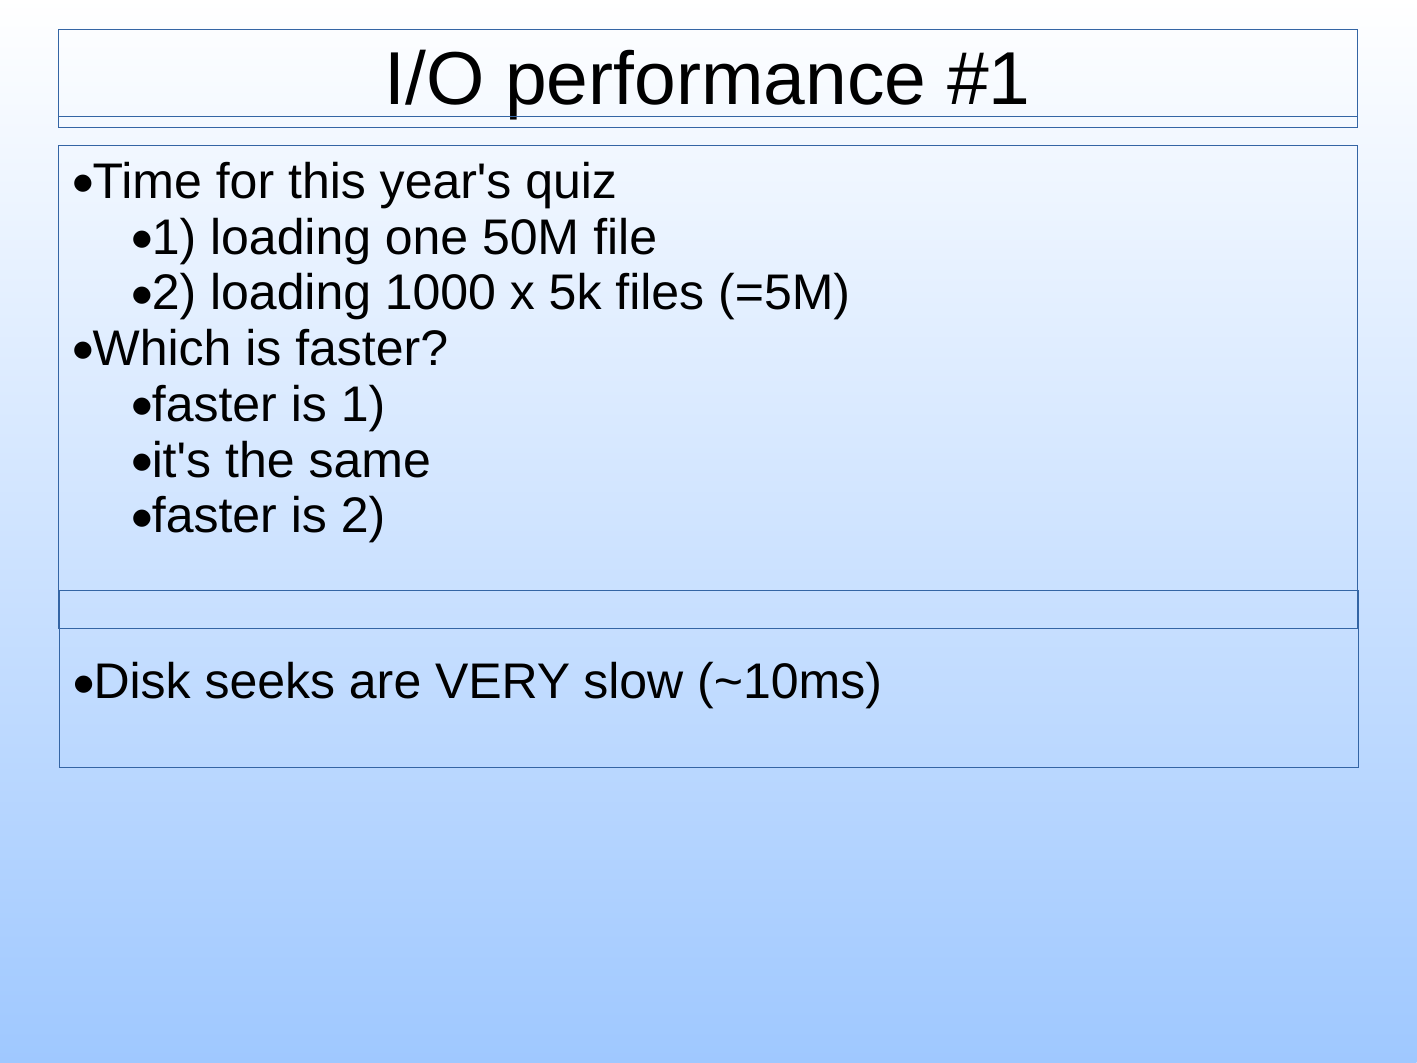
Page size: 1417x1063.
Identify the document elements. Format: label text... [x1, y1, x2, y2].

text_box I/O performance #1 [58, 117, 1358, 121]
text_box I/O performance #1 [58, 29, 1358, 116]
text_box Time for this year's quiz 1) loading one 50M file 2) loading 1000 x 5k files (=5M) Which is faster? faster is 1) it's the same faster is 2) [58, 145, 1358, 629]
text_box Disk seeks are VERY slow (~10ms) [59, 590, 1359, 768]
